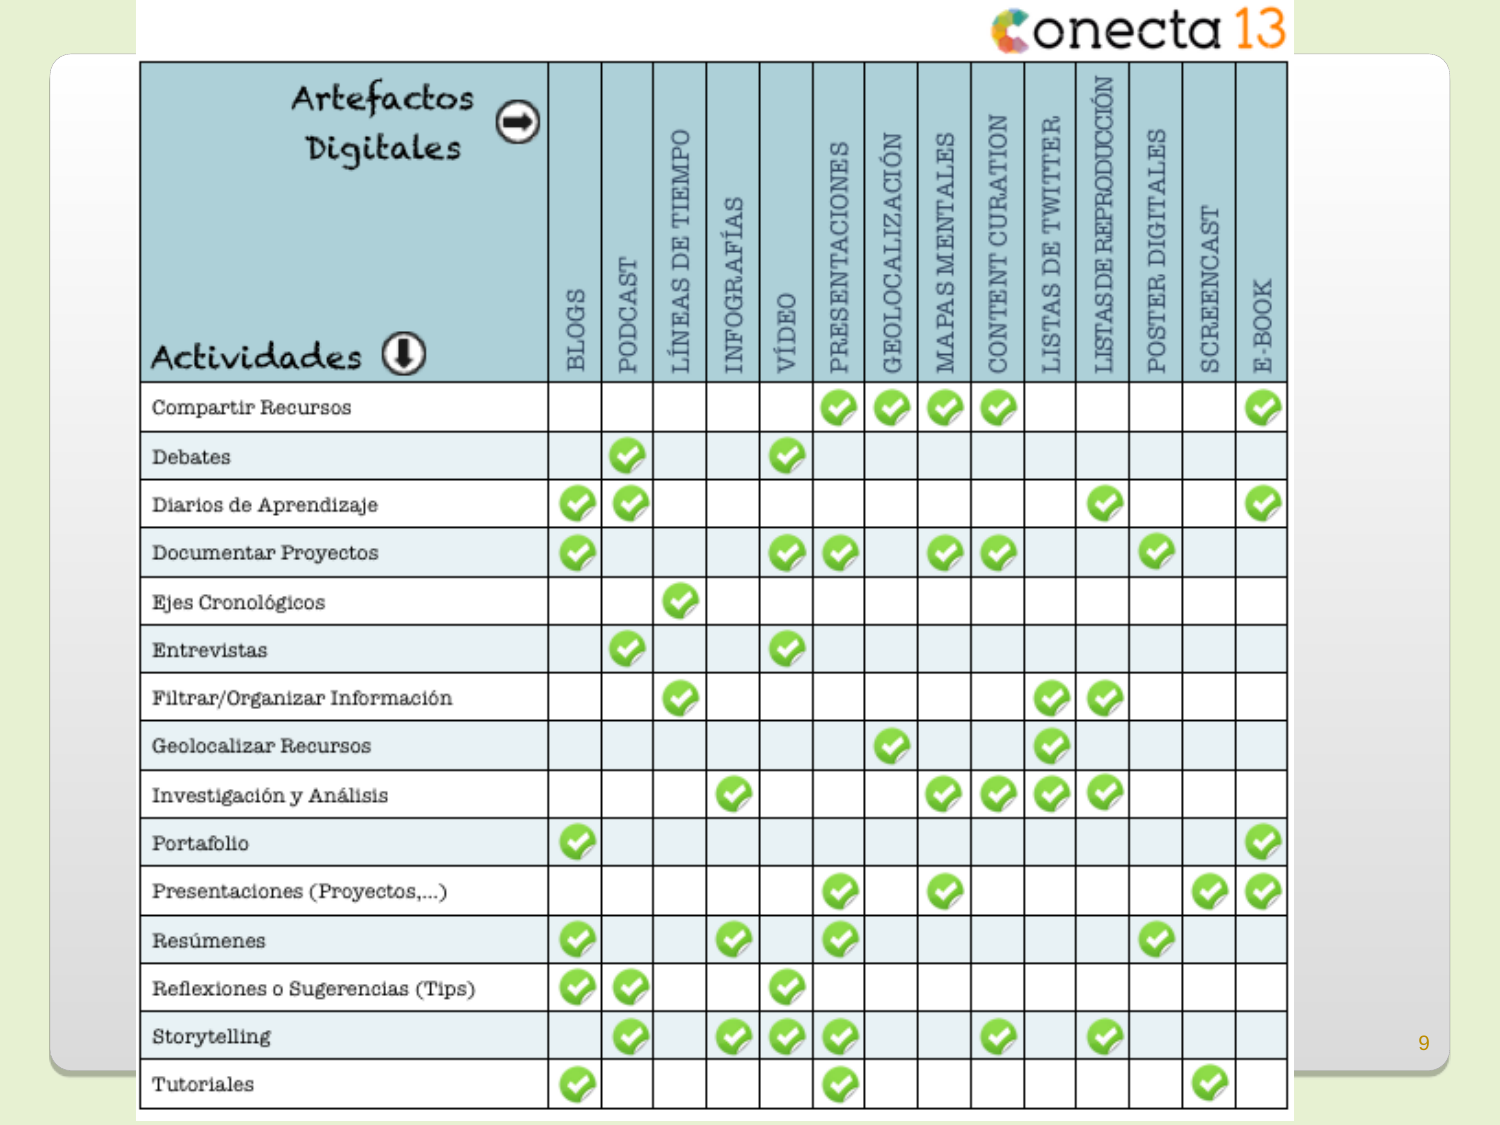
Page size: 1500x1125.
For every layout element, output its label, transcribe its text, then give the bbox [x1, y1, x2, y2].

picture [136, 0, 1294, 1121]
text_box <número> [1369, 1002, 1445, 1063]
